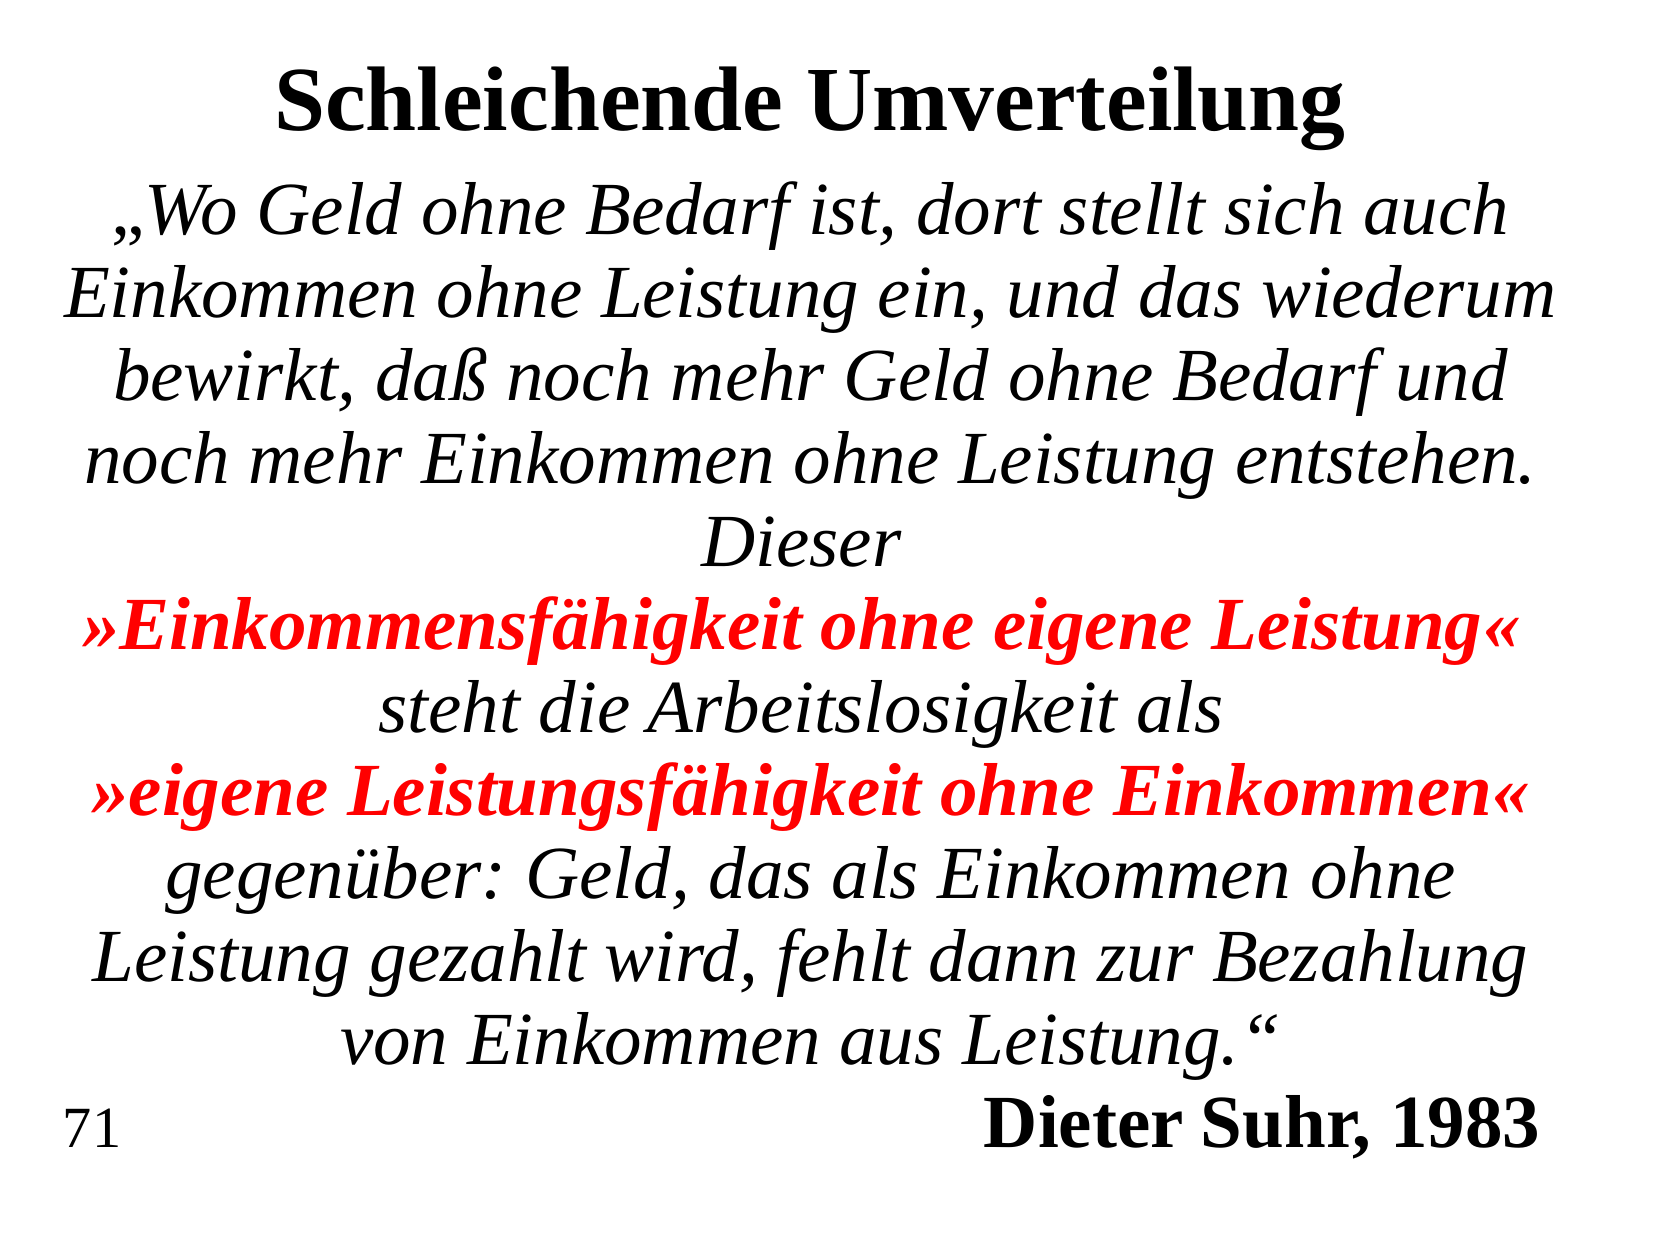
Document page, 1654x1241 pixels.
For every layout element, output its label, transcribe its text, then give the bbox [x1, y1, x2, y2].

text_box Schleichende Umverteilung „Wo Geld ohne Bedarf ist, dort stellt sich auch Einkommen ohne Leistung ein, und das wiederum bewirkt, daß noch mehr Geld ohne Bedarf und noch mehr Einkommen ohne Leistung entstehen. Dieser »Einkommensfähigkeit ohne eigene Leistung« steht die Arbeitslosigkeit als »eigene Leistungsfähigkeit ohne Einkommen« gegenüber: Geld, das als Einkommen ohne Leistung gezahlt wird, fehlt dann zur Bezahlung von Einkommen aus Leistung.“ <Foliennummer> Dieter Suhr, 1983 [48, 41, 1618, 1241]
